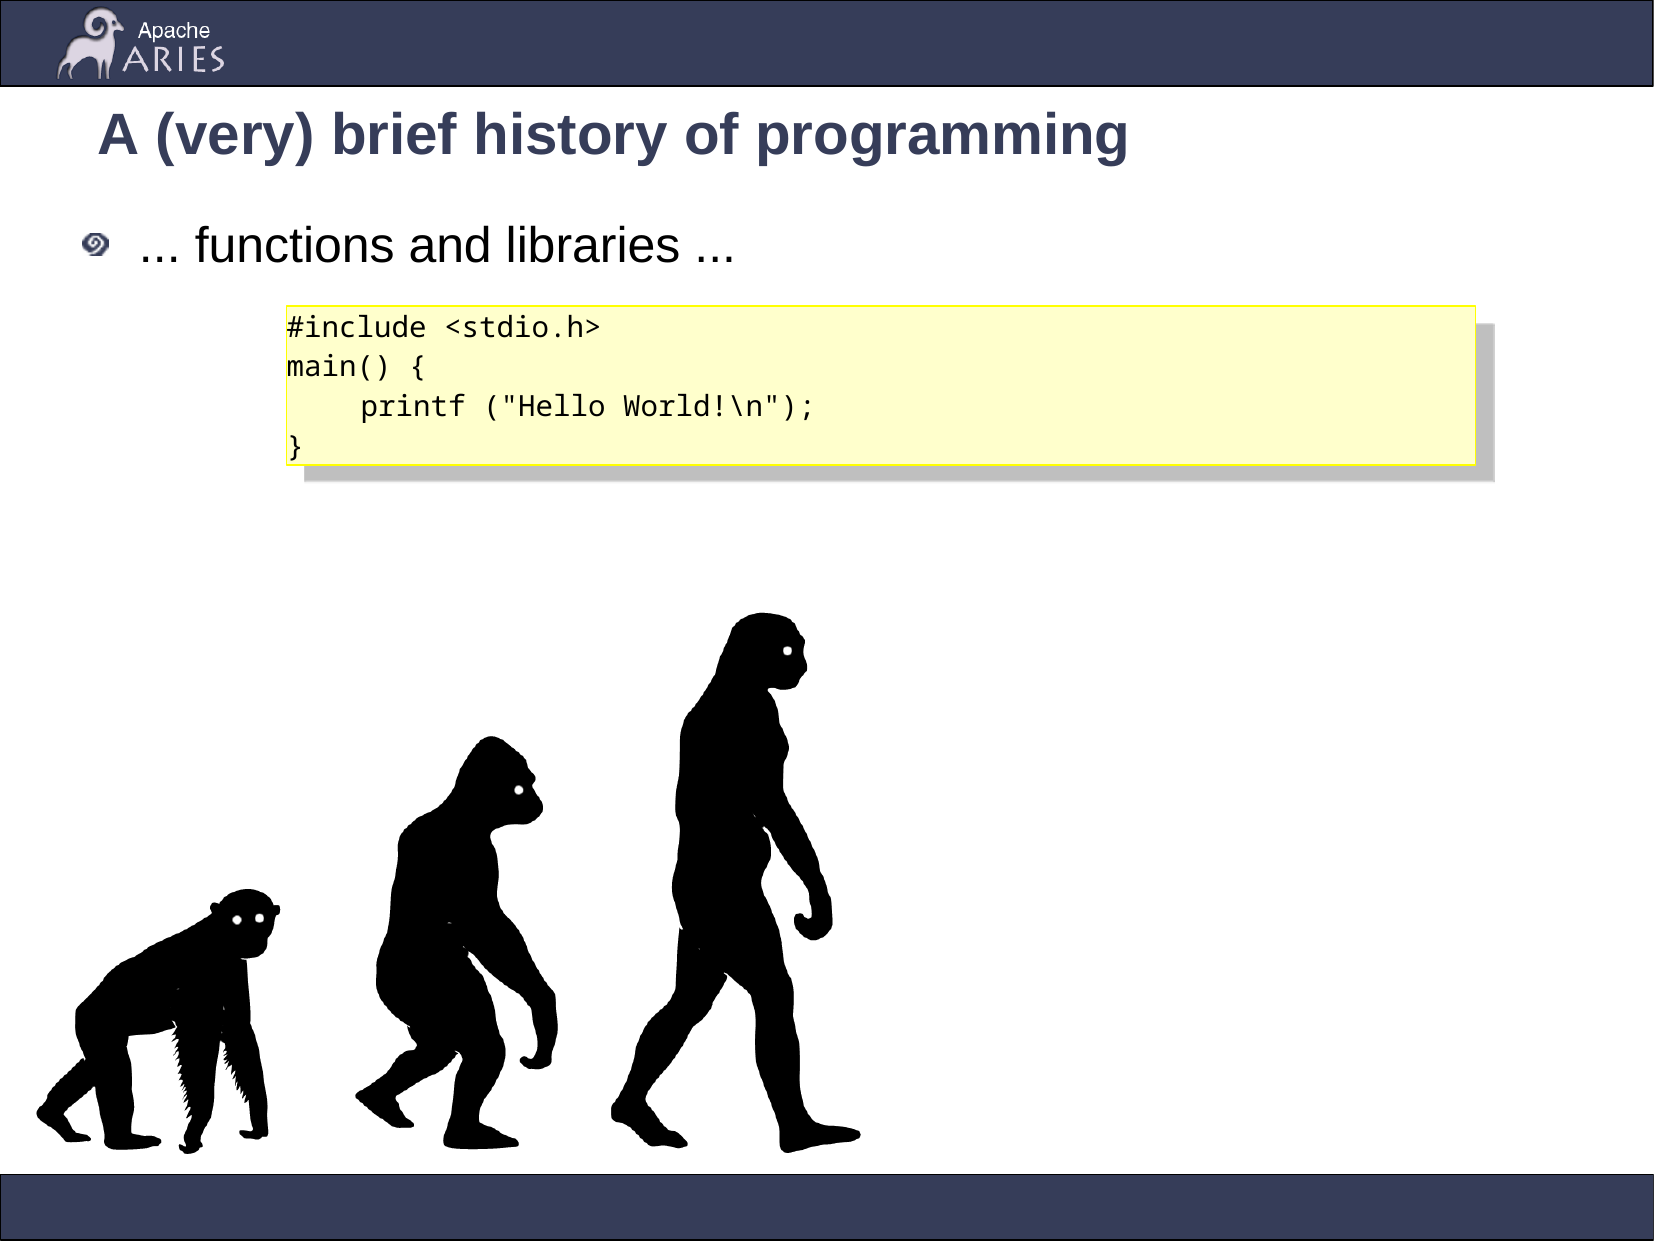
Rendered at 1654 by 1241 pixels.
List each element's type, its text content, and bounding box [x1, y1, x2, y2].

picture [0, 365, 880, 1163]
list ... functions and libraries ... [82, 222, 1571, 1131]
picture [47, 3, 232, 83]
title A (very) brief history of programming [82, 72, 1571, 202]
text_box #include <stdio.h> main() { printf ("Hello World!\n"); } [286, 305, 1476, 450]
